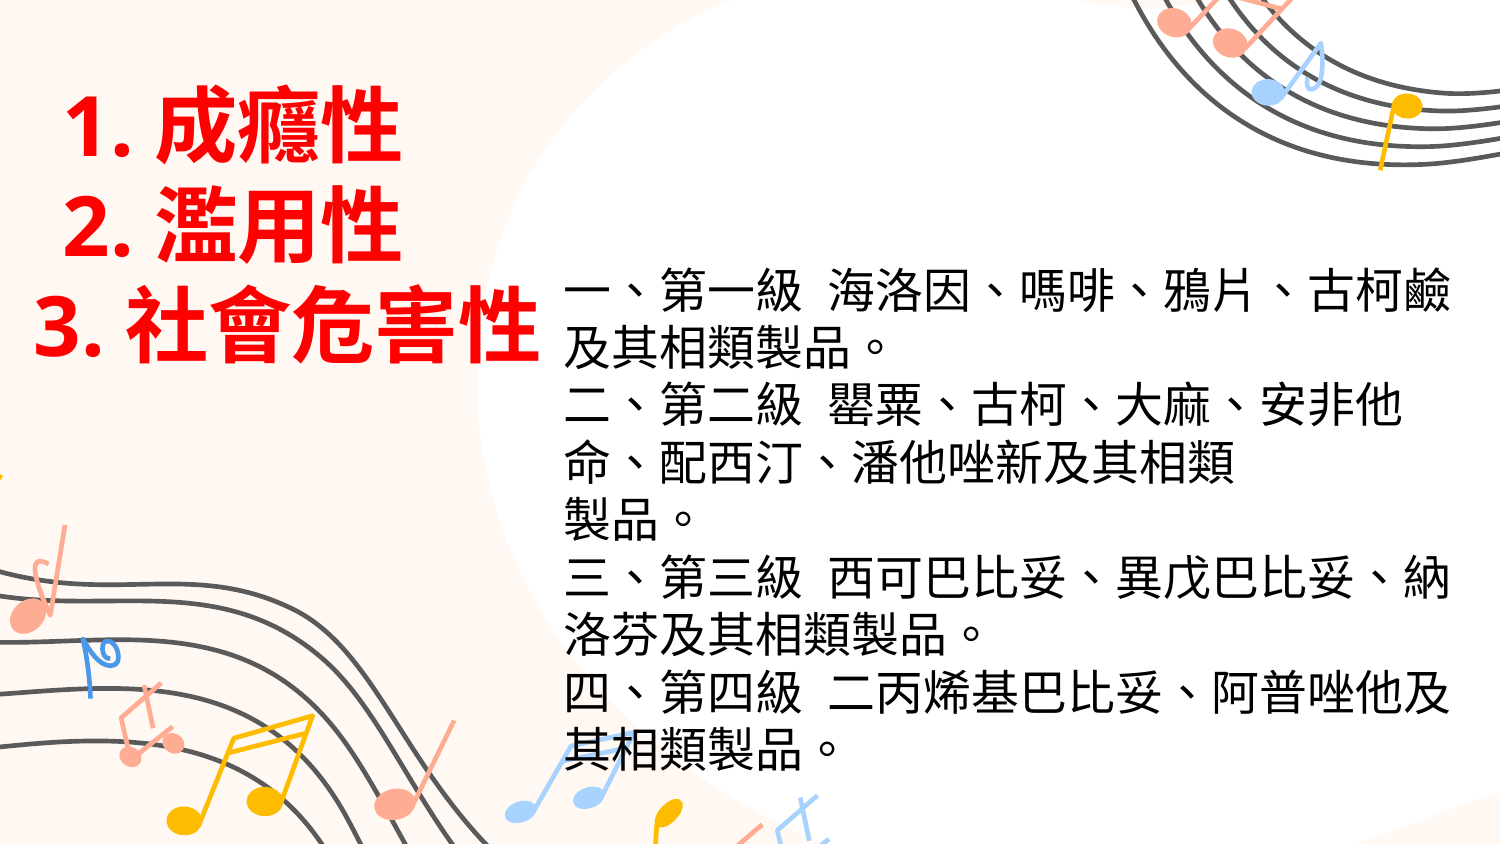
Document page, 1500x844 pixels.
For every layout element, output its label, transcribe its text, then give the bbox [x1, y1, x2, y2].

text_box 一、第一級 海洛因、嗎啡、鴉片、古柯鹼及其相類製品。 二、第二級 罌粟、古柯、大麻、安非他命、配西汀、潘他唑新及其相類 製品。 三、第三級 西可巴比妥、異戊巴比妥、納洛芬及其相類製品。 四、第四級 二丙烯基巴比妥、阿普唑他及其相類製品。 [549, 252, 1479, 785]
text_box 1.成癮性 2.濫用性 3.社會危害性 [0, 65, 609, 381]
